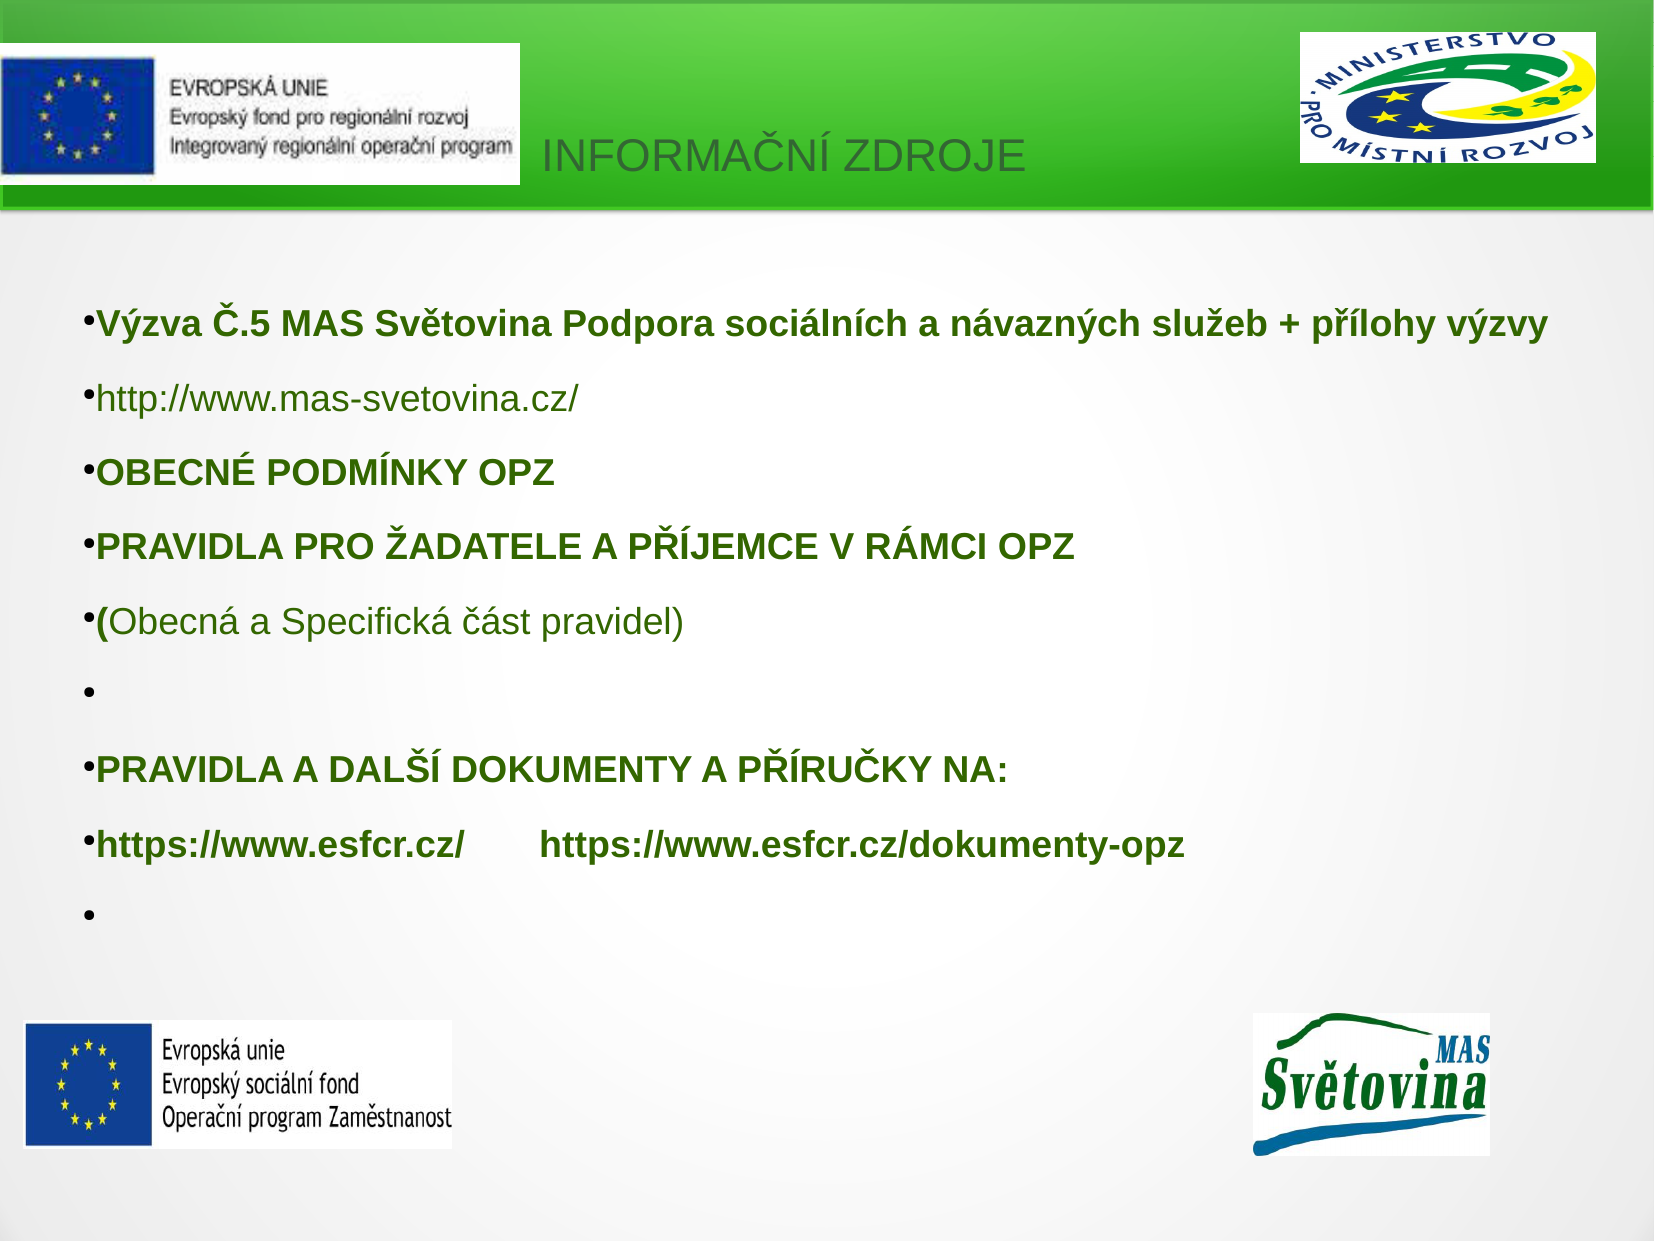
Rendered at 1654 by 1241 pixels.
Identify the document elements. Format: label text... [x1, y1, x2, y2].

picture [0, 43, 520, 186]
title INFORMAČNÍ ZDROJE [305, 94, 1264, 213]
list Výzva Č.5 MAS Světovina Podpora sociálních a návazných služeb + přílohy výzvy http://www.mas-svetovina.cz/ OBECNÉ PODMÍNKY OPZ PRAVIDLA PRO ŽADATELE A PŘÍJEMCE V RÁMCI OPZ (Obecná a Specifická část pravidel) PRAVIDLA A DALŠÍ DOKUMENTY A PŘÍRUČKY NA: https://www.esfcr.cz/ https://www.esfcr.cz/dokumenty-opz [82, 299, 1571, 1019]
picture [23, 1020, 452, 1149]
picture [1253, 1013, 1490, 1156]
picture [1300, 32, 1596, 163]
